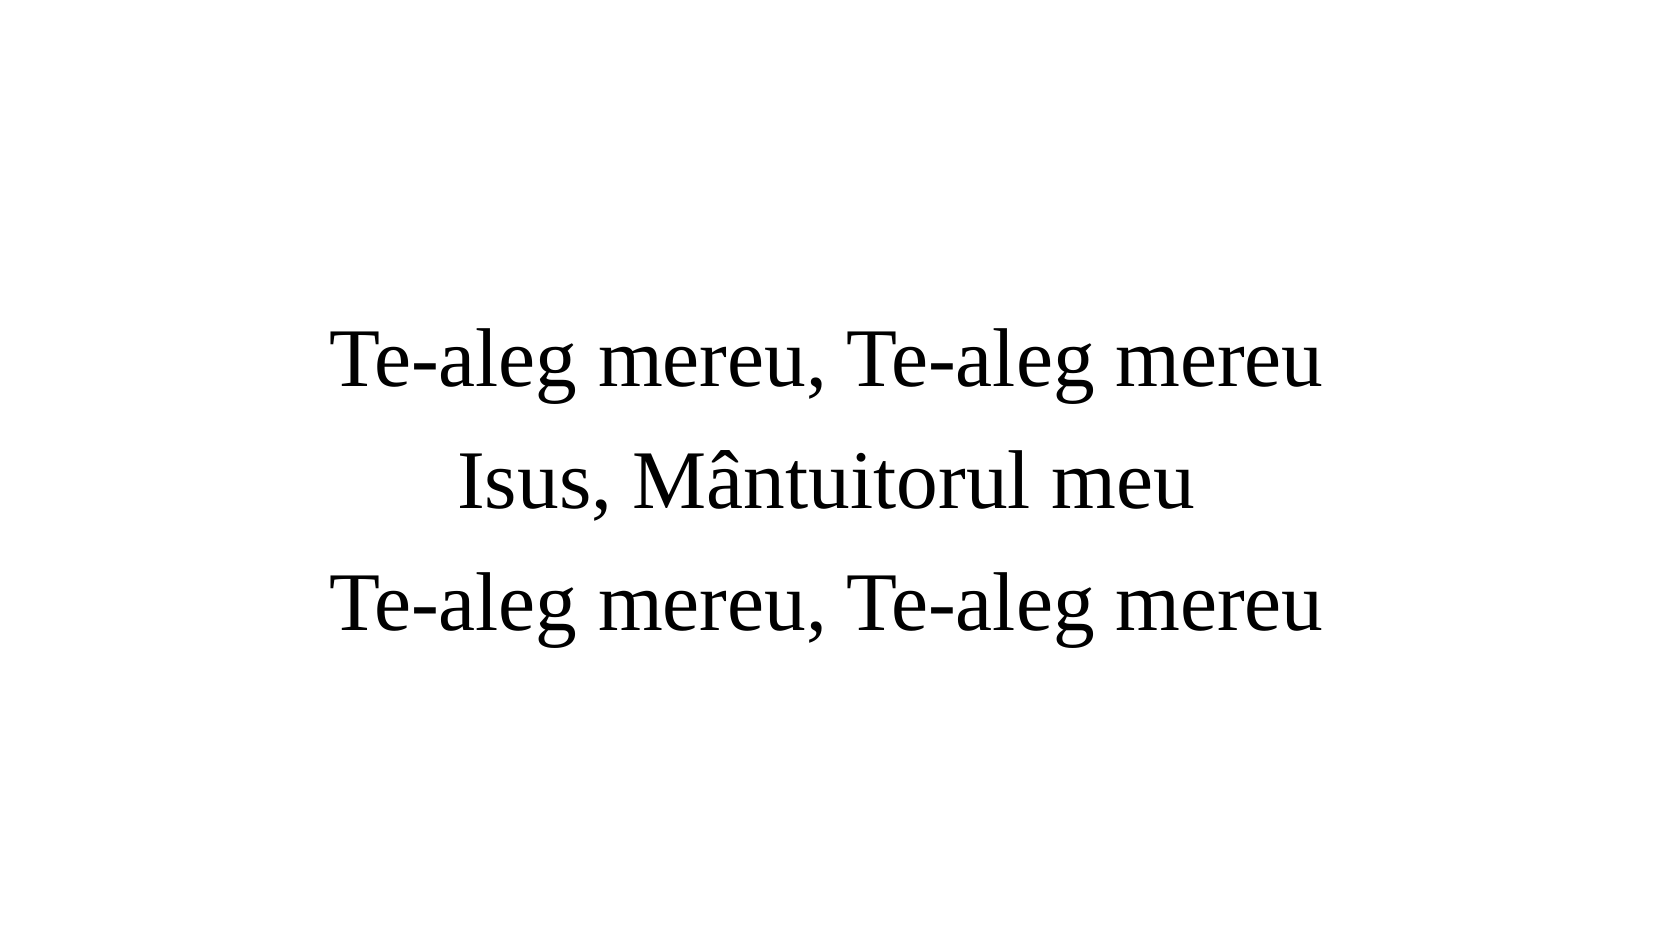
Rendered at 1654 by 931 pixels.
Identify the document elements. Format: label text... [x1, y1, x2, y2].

subtitle Te-aleg mereu, Te-aleg mereu Isus, Mântuitorul meu Te-aleg mereu, Te-aleg mereu [118, 300, 1536, 650]
